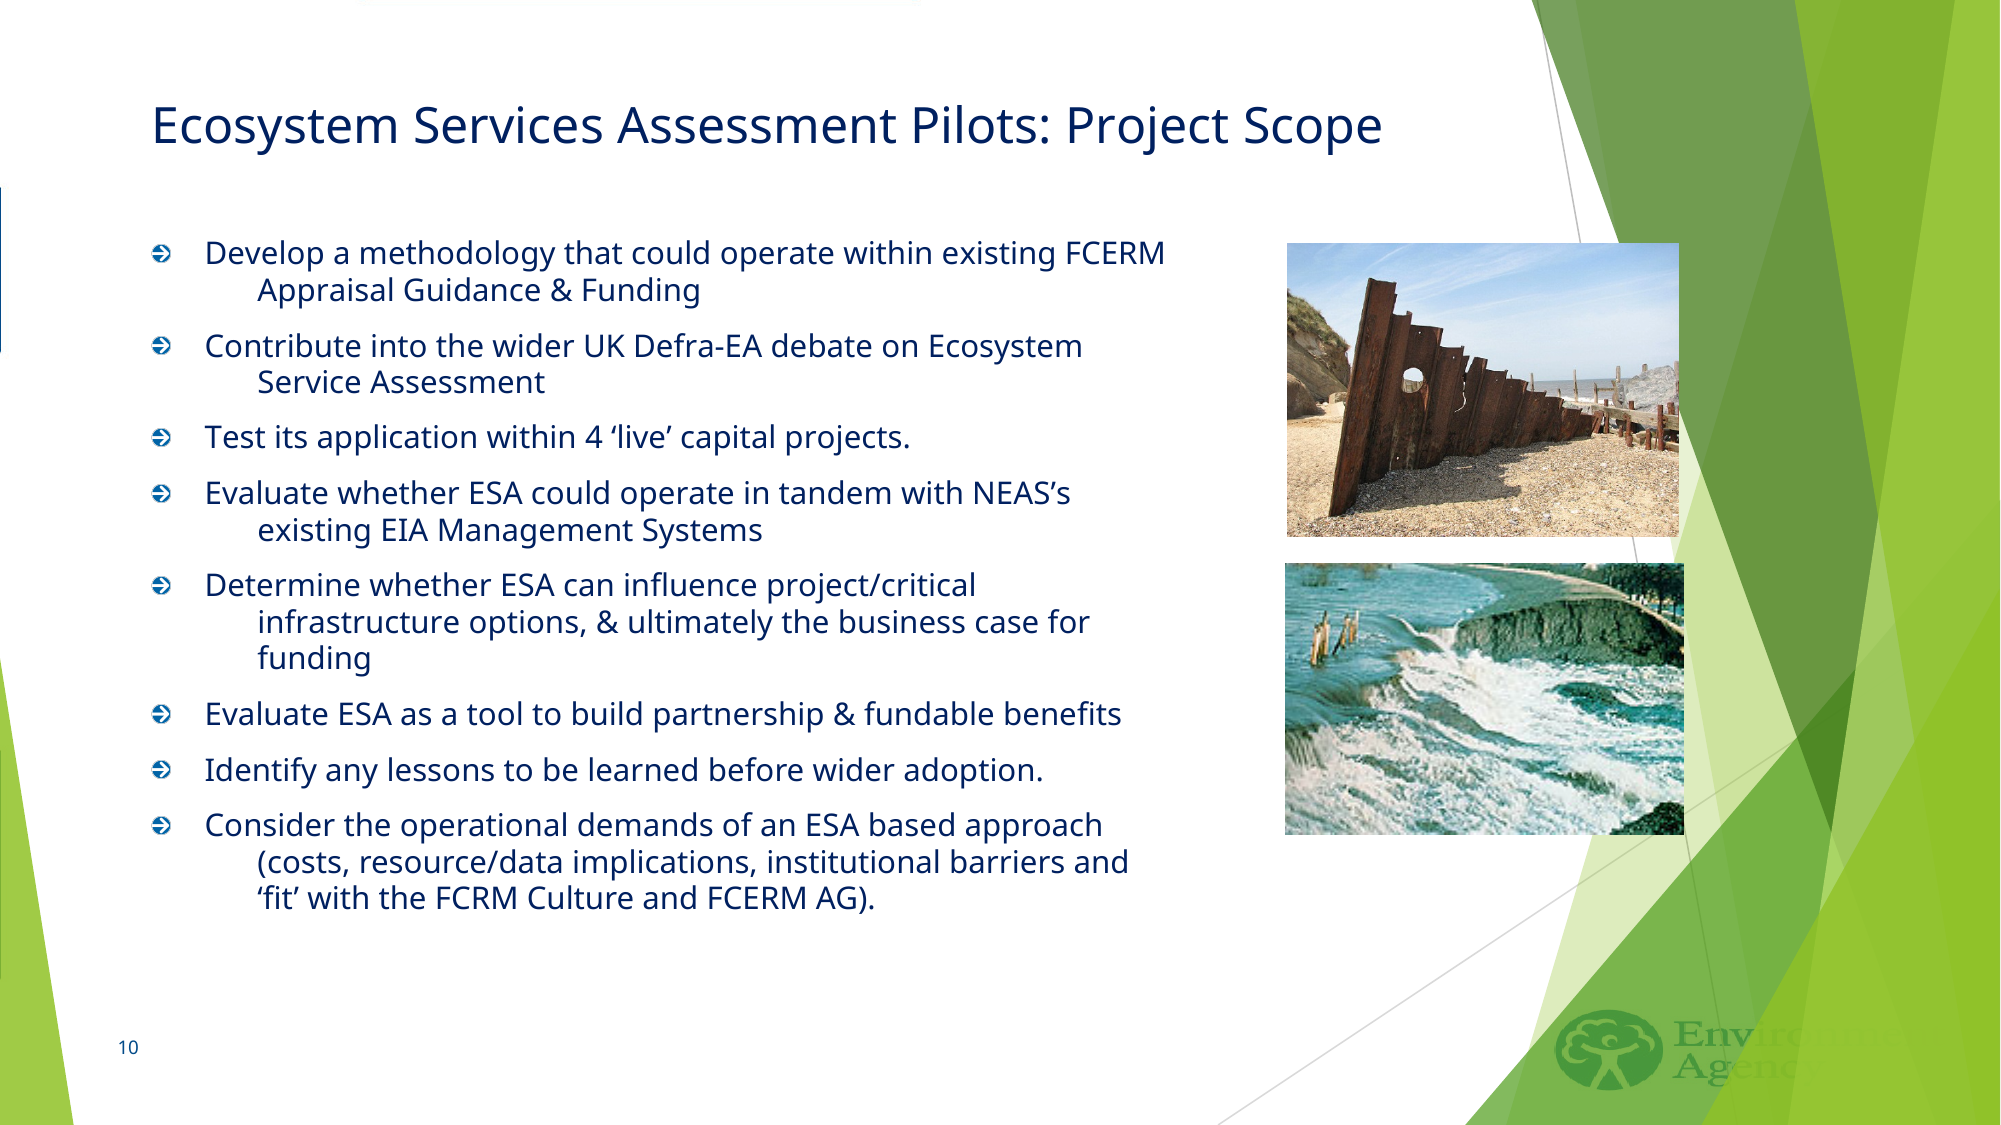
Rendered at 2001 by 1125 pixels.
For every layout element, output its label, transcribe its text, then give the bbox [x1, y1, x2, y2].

title Ecosystem Services Assessment Pilots: Project Scope [136, 86, 1483, 183]
list Develop a methodology that could operate within existing FCERM Appraisal Guidance & Funding Contribute into the wider UK Defra-EA debate on Ecosystem Service Assessment Test its application within 4 ‘live’ capital projects. Evaluate whether ESA could operate in tandem with NEAS’s existing EIA Management Systems Determine whether ESA can influence project/critical infrastructure options, & ultimately the business case for funding Evaluate ESA as a tool to build partnership & fundable benefits Identify any lessons to be learned before wider adoption. Consider the operational demands of an ESA based approach (costs, resource/data implications, institutional barriers and ‘fit’ with the FCRM Culture and FCERM AG). [136, 228, 1187, 925]
picture [1287, 243, 1679, 537]
text_box [102, 1016, 188, 1080]
picture [1285, 563, 1684, 835]
